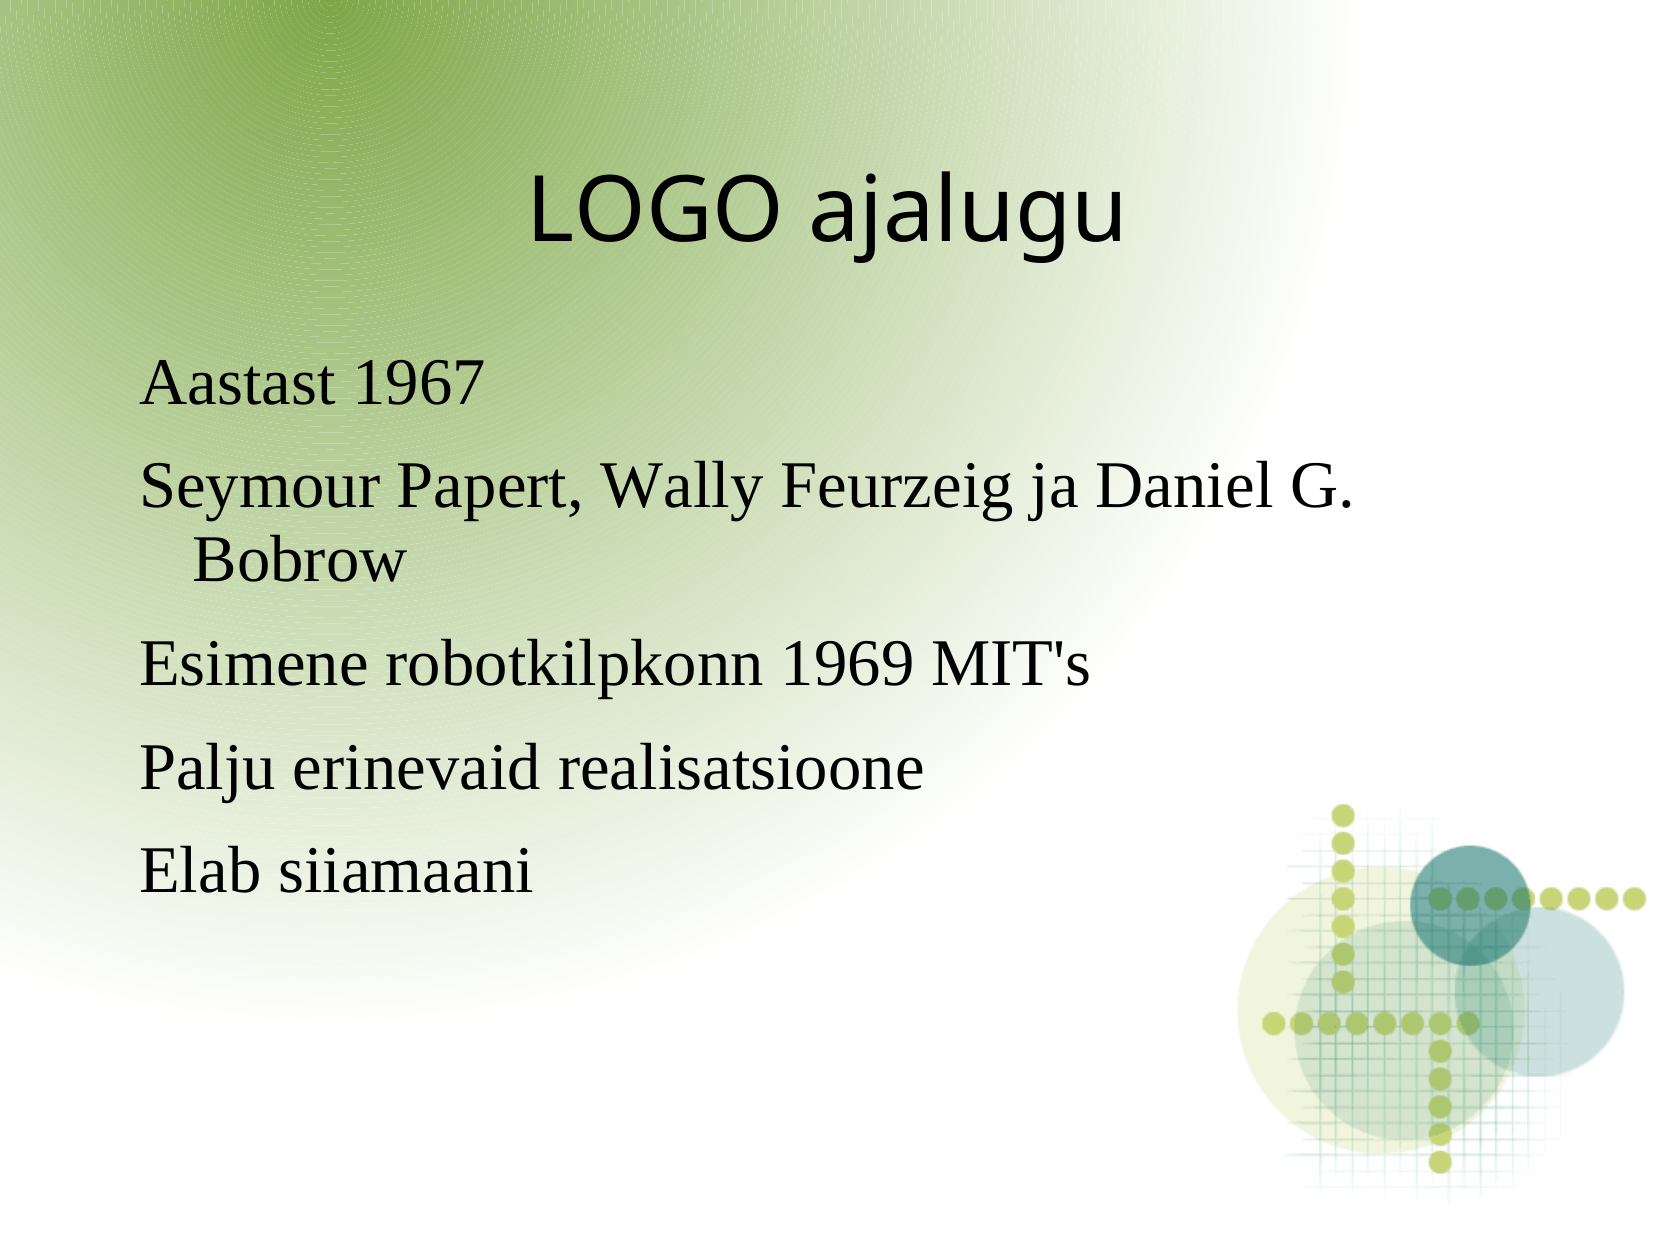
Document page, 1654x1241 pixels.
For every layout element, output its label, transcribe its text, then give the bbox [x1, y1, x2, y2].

title LOGO ajalugu [121, 102, 1534, 311]
picture [1224, 792, 1654, 1211]
list Aastast 1967 Seymour Papert, Wally Feurzeig ja Daniel G. Bobrow Esimene robotkilpkonn 1969 MIT's Palju erinevaid realisatsioone Elab siiamaani [121, 344, 1534, 1127]
